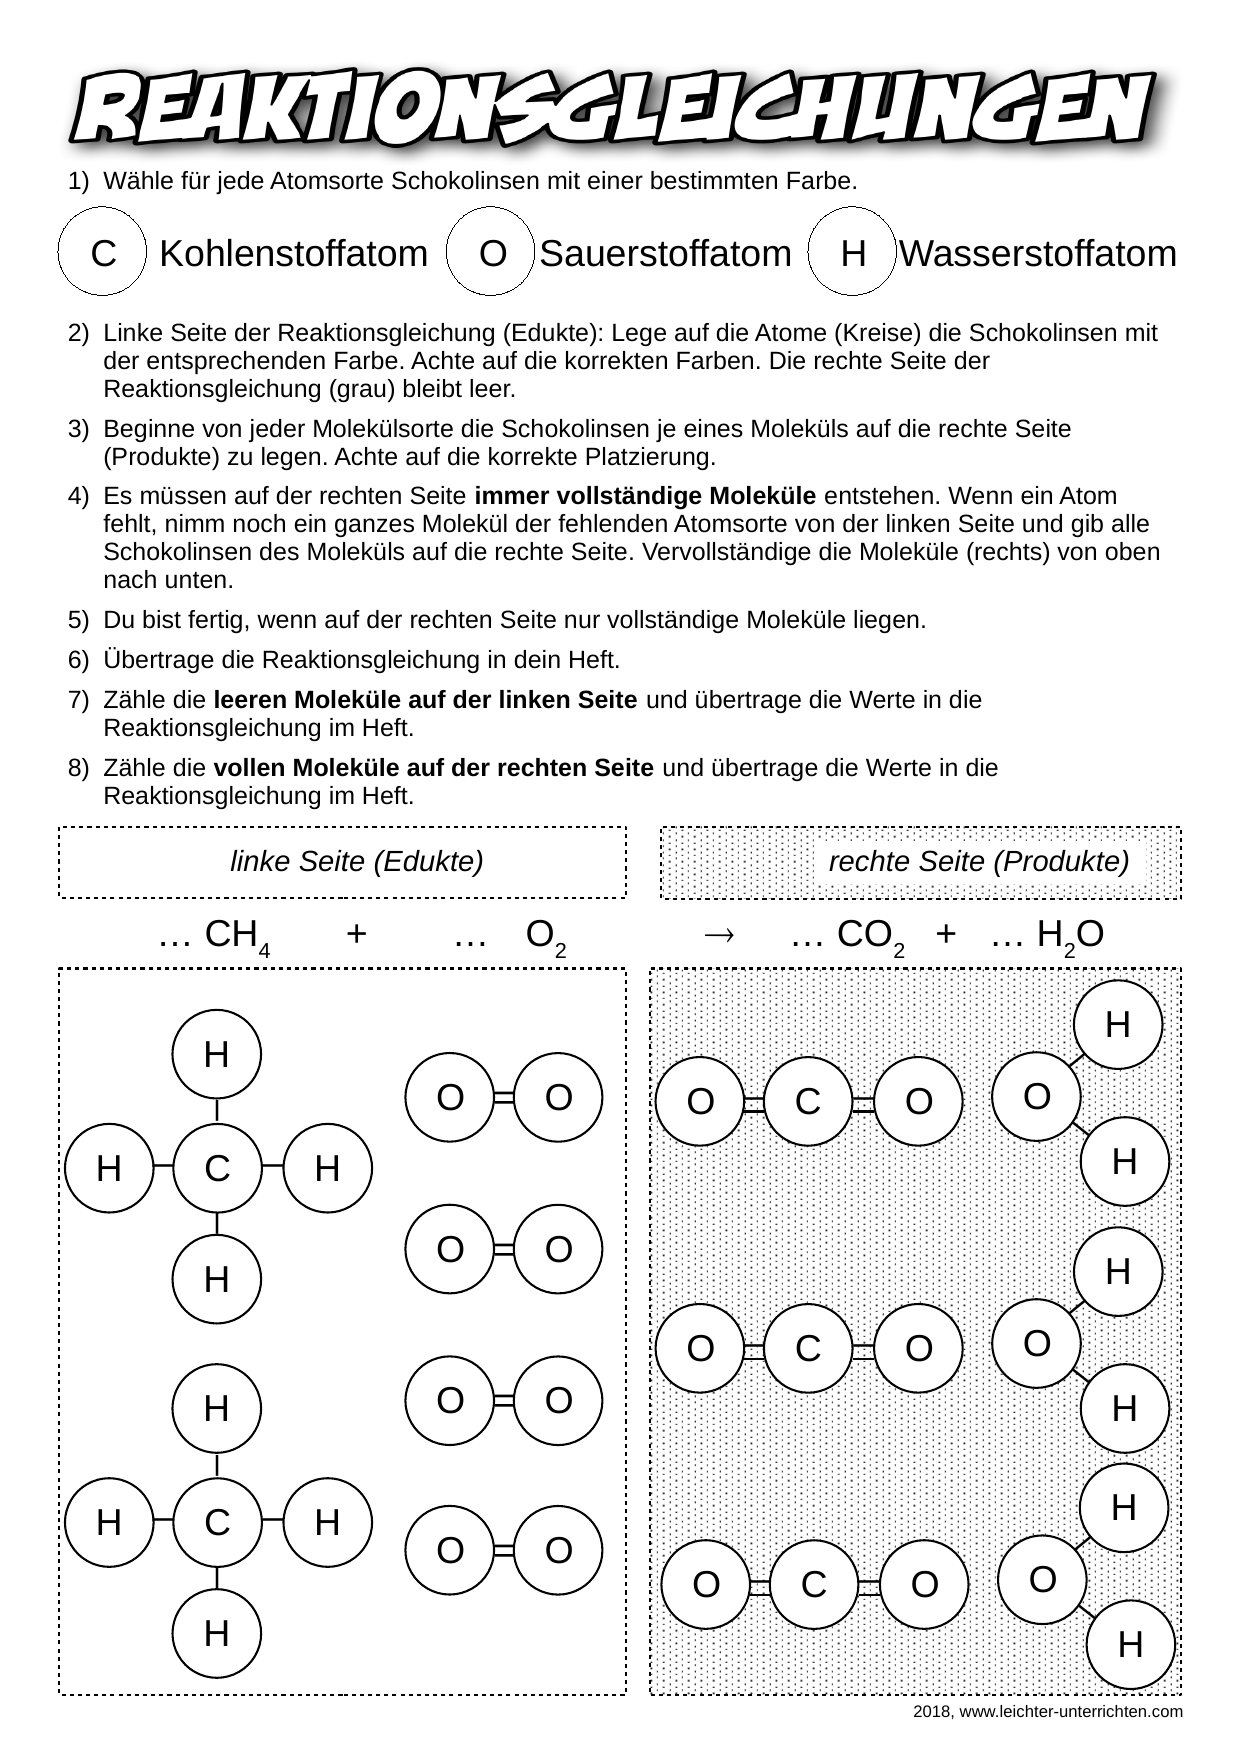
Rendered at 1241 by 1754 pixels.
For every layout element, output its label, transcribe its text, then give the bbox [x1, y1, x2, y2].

text_box ‒ [192, 1086, 249, 1135]
text_box H Wasserstoffatom [825, 224, 1193, 282]
text_box [524, 1505, 603, 1595]
text_box H [1089, 1243, 1147, 1300]
text_box C [189, 1139, 246, 1197]
text_box ‒ [192, 1198, 249, 1247]
text_box ‒ [192, 1440, 249, 1489]
text_box O [677, 1556, 735, 1613]
text_box [64, 1123, 148, 1213]
text_box 2018, www.leichter-unterrichten.com [194, 1694, 1199, 1737]
text_box [172, 1364, 262, 1453]
text_box O [890, 1319, 947, 1377]
text_box [172, 1589, 262, 1678]
text_box H [188, 1250, 246, 1308]
text_box [524, 1053, 603, 1142]
text_box O [671, 1072, 729, 1130]
text_box ‒ [728, 1067, 779, 1124]
text_box C [189, 1494, 246, 1551]
text_box H [188, 1025, 246, 1083]
text_box = [478, 1521, 531, 1579]
text_box O [1014, 1551, 1071, 1609]
picture [59, 59, 1182, 159]
text_box ‒ [1046, 1335, 1122, 1412]
text_box H [1096, 1133, 1154, 1190]
text_box ‒ [1052, 1572, 1127, 1648]
text_box H [188, 1380, 246, 1437]
text_box O [531, 1372, 587, 1430]
text_box linke Seite (Edukte) rechte Seite (Produkte) … CH4 + … O2  … CO2 + … H2O [141, 830, 1146, 984]
text_box H [1096, 1380, 1154, 1437]
text_box ‒ [838, 1067, 889, 1124]
text_box O [1008, 1068, 1065, 1125]
text_box [524, 1356, 603, 1446]
text_box ‒ [248, 1488, 299, 1546]
text_box ‒ [1038, 1019, 1114, 1096]
text_box ‒ [1046, 1088, 1122, 1165]
text_box H [299, 1494, 357, 1551]
text_box O [421, 1220, 478, 1278]
text_box H [1102, 1616, 1160, 1674]
text_box ‒ [734, 1550, 785, 1608]
text_box [179, 1123, 256, 1205]
text_box C [785, 1556, 843, 1613]
text_box C [779, 1319, 837, 1377]
text_box O [1008, 1315, 1065, 1372]
text_box = [478, 1220, 531, 1278]
text_box H [299, 1139, 357, 1197]
text_box = [478, 1372, 531, 1430]
text_box [180, 1478, 256, 1559]
text_box O [895, 1556, 953, 1613]
text_box [290, 1478, 373, 1567]
text_box H [80, 1494, 138, 1551]
text_box [405, 1356, 484, 1446]
text_box O [531, 1521, 587, 1579]
text_box [405, 1053, 484, 1142]
text_box O [531, 1068, 587, 1126]
text_box ‒ [1038, 1266, 1114, 1343]
text_box ‒ [137, 1488, 189, 1546]
text_box H [1089, 996, 1147, 1054]
text_box ‒ [1044, 1503, 1120, 1579]
text_box O [421, 1068, 478, 1126]
text_box [172, 1234, 262, 1324]
text_box ‒ [844, 1550, 895, 1608]
text_box ‒ [728, 1313, 779, 1371]
text_box ‒ [192, 1553, 249, 1601]
text_box C [779, 1072, 837, 1130]
text_box O [421, 1521, 478, 1579]
text_box O [671, 1319, 729, 1377]
text_box H [80, 1139, 138, 1197]
text_box [661, 826, 1182, 899]
text_box [649, 968, 1182, 1694]
text_box ‒ [137, 1133, 189, 1191]
text_box Wähle für jede Atomsorte Schokolinsen mit einer bestimmten Farbe. Linke Seite der Reaktionsgleichung (Edukte): Lege auf die Atome (Kreise) die Schokolinsen mit der entsprechenden Farbe. Achte auf die korrekten Farben. Die rechte Seite der Reaktionsgleichung (grau) bleibt leer. Beginne von jeder Molekülsorte die Schokolinsen je eines Moleküls auf die rechte Seite (Produkte) zu legen. Achte auf die korrekte Platzierung. Es müssen auf der rechten Seite immer vollständige Moleküle entstehen. Wenn ein Atom fehlt, nimm noch ein ganzes Molekül der fehlenden Atomsorte von der linken Seite und gib alle Schokolinsen des Moleküls auf die rechte Seite. Vervollständige die Moleküle (rechts) von oben nach unten. Du bist fertig, wenn auf der rechten Seite nur vollständige Moleküle liegen. Übertrage die Reaktionsgleichung in dein Heft. Zähle die leeren Moleküle auf der linken Seite und übertrage die Werte in die Reaktionsgleichung im Heft. Zähle die vollen Moleküle auf der rechten Seite und übertrage die Werte in die Reaktionsgleichung im Heft. [53, 159, 1182, 817]
text_box H [1095, 1479, 1153, 1537]
text_box [64, 1478, 147, 1567]
text_box [405, 1204, 484, 1294]
text_box ‒ [248, 1133, 299, 1191]
text_box [807, 206, 888, 296]
text_box [172, 1009, 262, 1099]
text_box O [531, 1220, 587, 1278]
text_box ‒ [838, 1313, 890, 1371]
text_box [289, 1123, 373, 1213]
text_box H [188, 1605, 246, 1662]
text_box = [478, 1068, 531, 1126]
text_box [524, 1204, 603, 1294]
text_box [405, 1505, 484, 1595]
text_box O [421, 1372, 478, 1430]
text_box O [890, 1072, 947, 1130]
